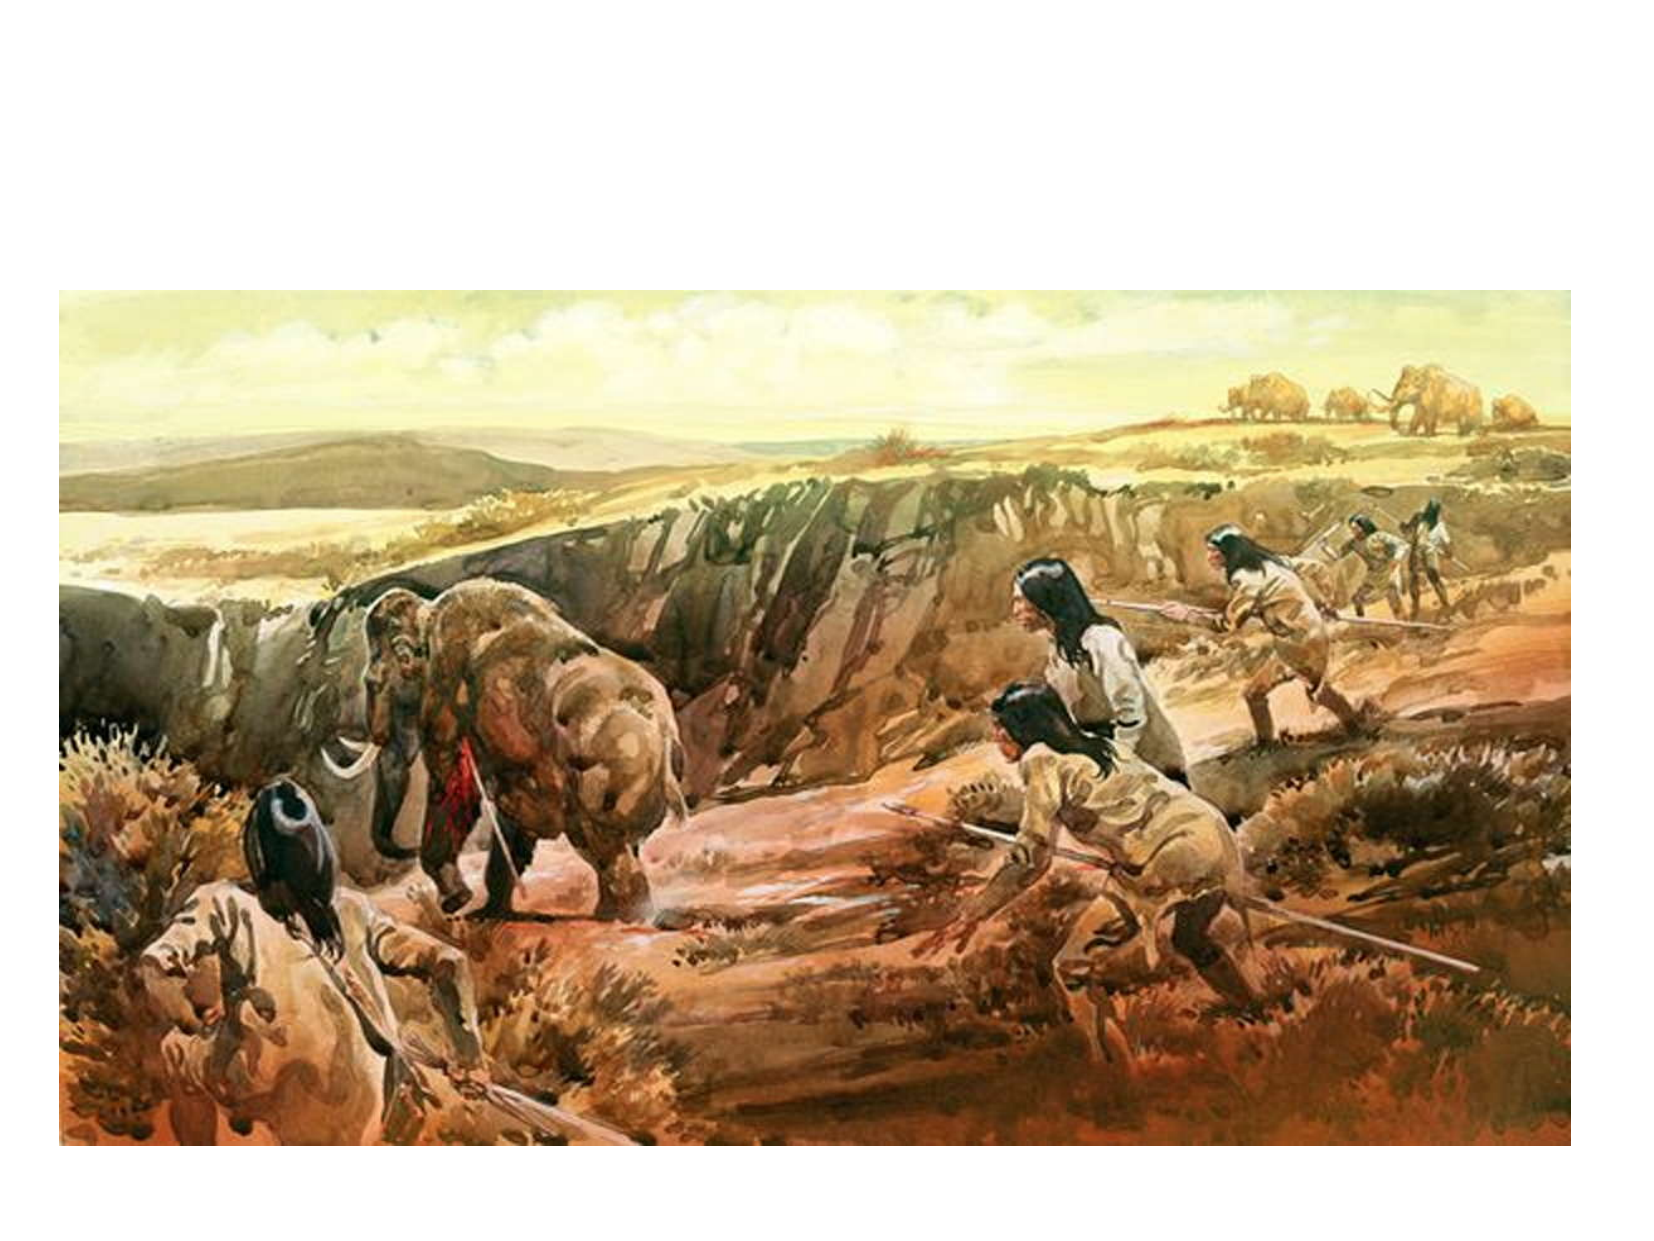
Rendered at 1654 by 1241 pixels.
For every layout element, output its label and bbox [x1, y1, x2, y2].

picture [59, 290, 1571, 1146]
